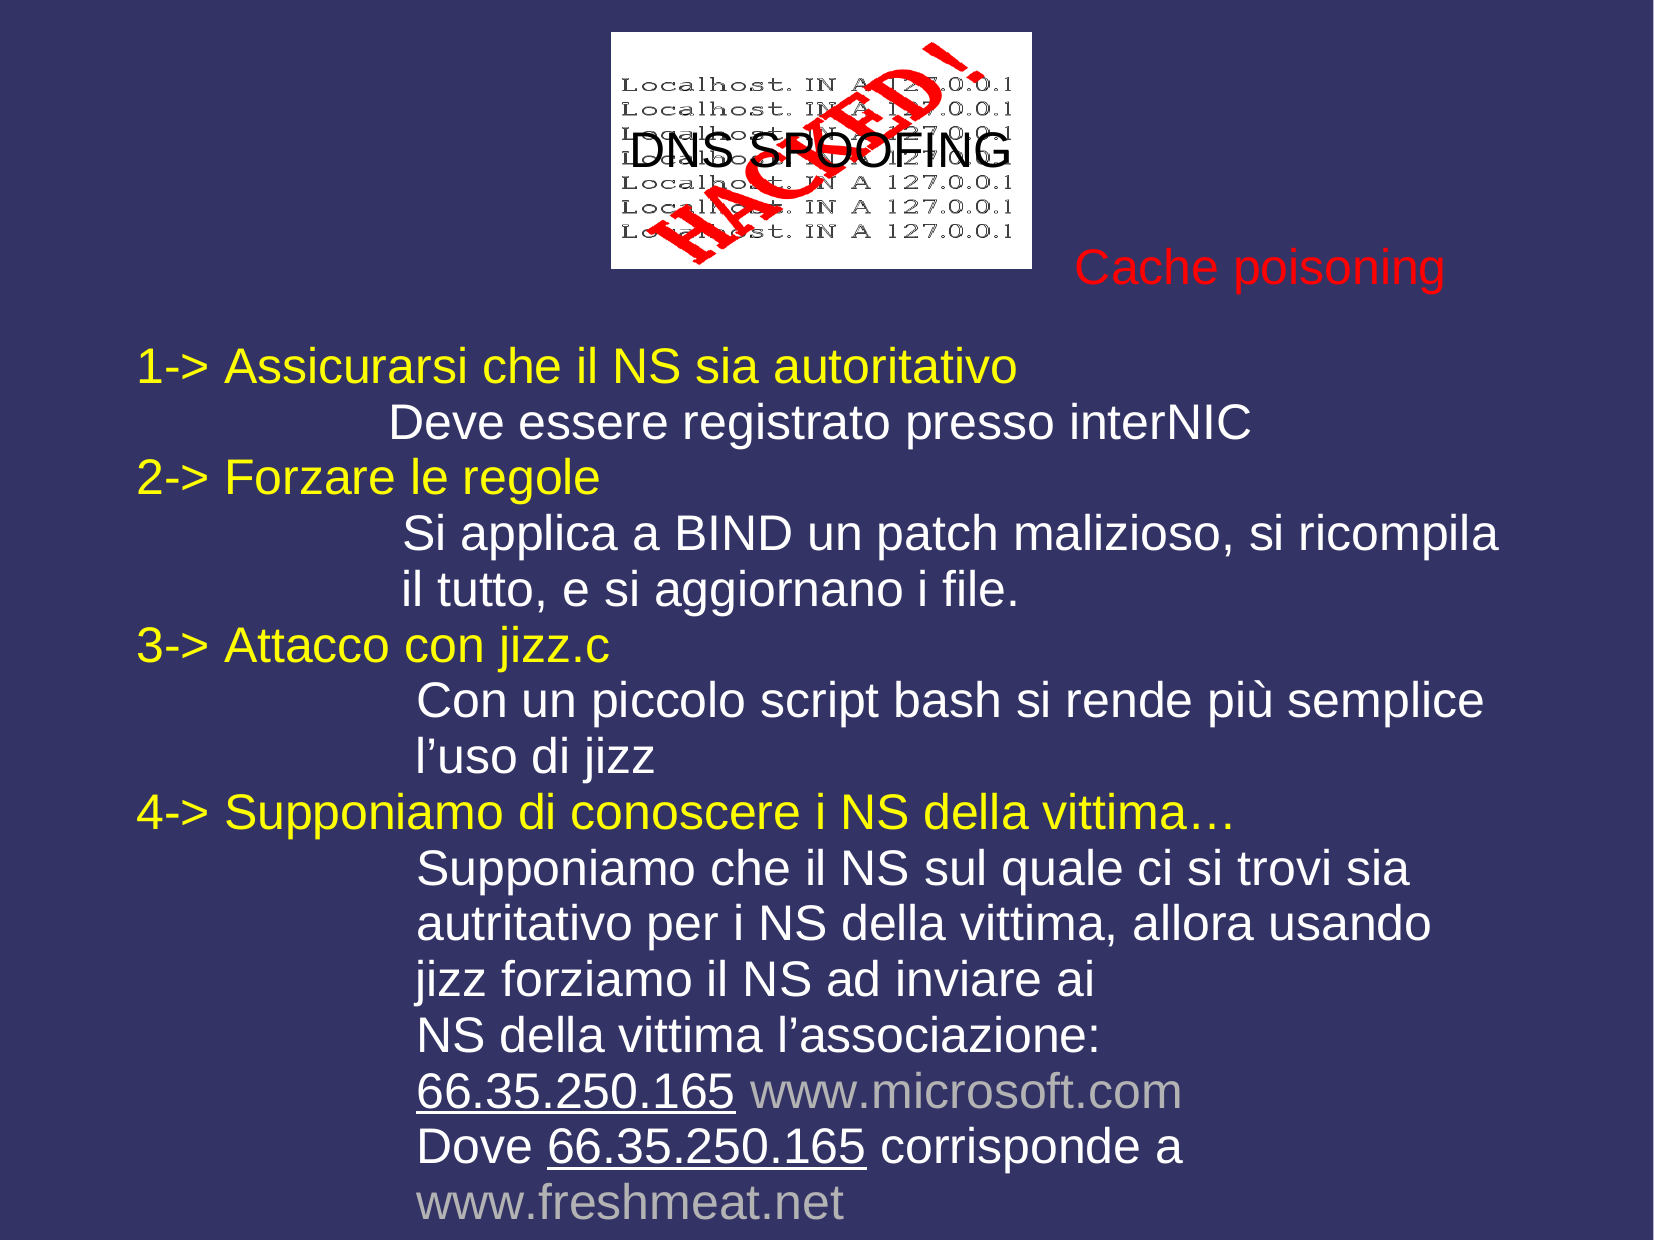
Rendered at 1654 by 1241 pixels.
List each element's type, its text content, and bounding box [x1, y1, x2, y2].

picture [611, 32, 1032, 269]
text_box Cache poisoning [1074, 239, 1447, 296]
text_box 1-> Assicurarsi che il NS sia autoritativo Deve essere registrato presso interNIC 2-> Forzare le regole Si applica a BIND un patch malizioso, si ricompila il tutto, e si aggiornano i file. 3-> Attacco con jizz.c Con un piccolo script bash si rende più semplice l’uso di jizz 4-> Supponiamo di conoscere i NS della vittima… Supponiamo che il NS sul quale ci si trovi sia autritativo per i NS della vittima, allora usando jizz forziamo il NS ad inviare ai NS della vittima l’associazione: 66.35.250.165 www.microsoft.com Dove 66.35.250.165 corrisponde a www.freshmeat.net [136, 338, 1506, 1231]
